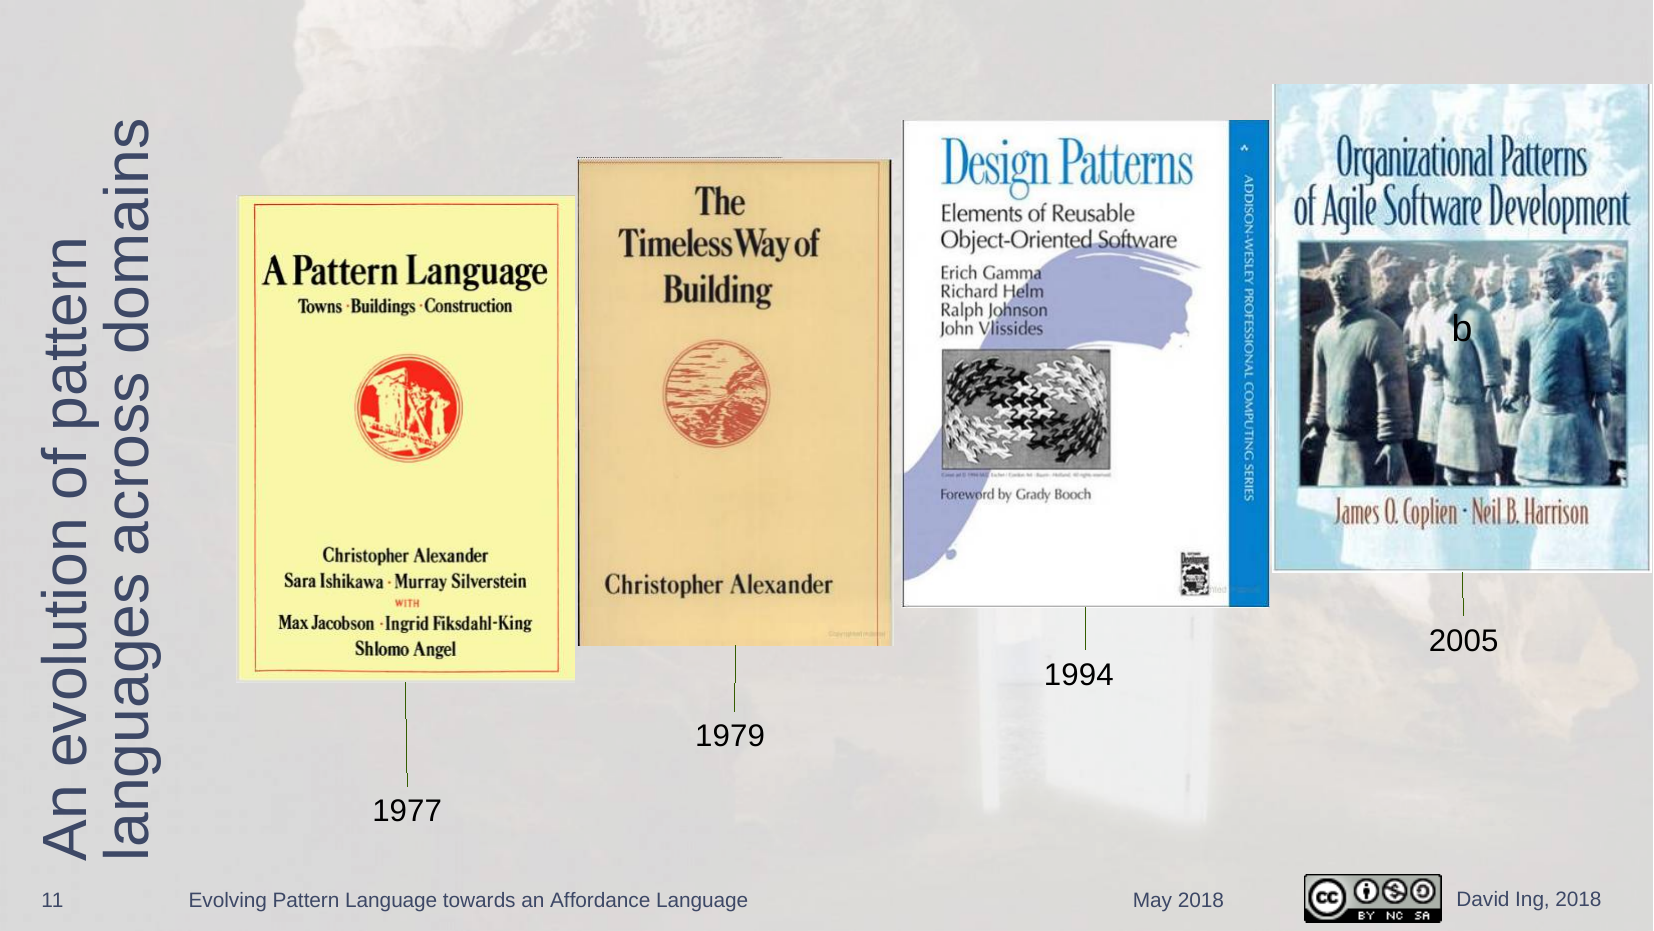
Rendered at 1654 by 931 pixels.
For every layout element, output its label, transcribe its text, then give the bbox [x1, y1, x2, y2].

text_box 1977 [244, 786, 571, 873]
picture [577, 157, 894, 646]
picture [1304, 874, 1442, 923]
text_box 1979 [591, 711, 878, 767]
title An evolution of pattern languages across domains [35, 52, 162, 862]
text_box 2005 [1286, 615, 1641, 703]
picture [236, 195, 575, 683]
picture [901, 120, 1270, 608]
text_box 1994 [901, 649, 1271, 706]
text_box 1967 Pattern Manual [0, 0, 1653, 931]
picture [1272, 84, 1652, 573]
